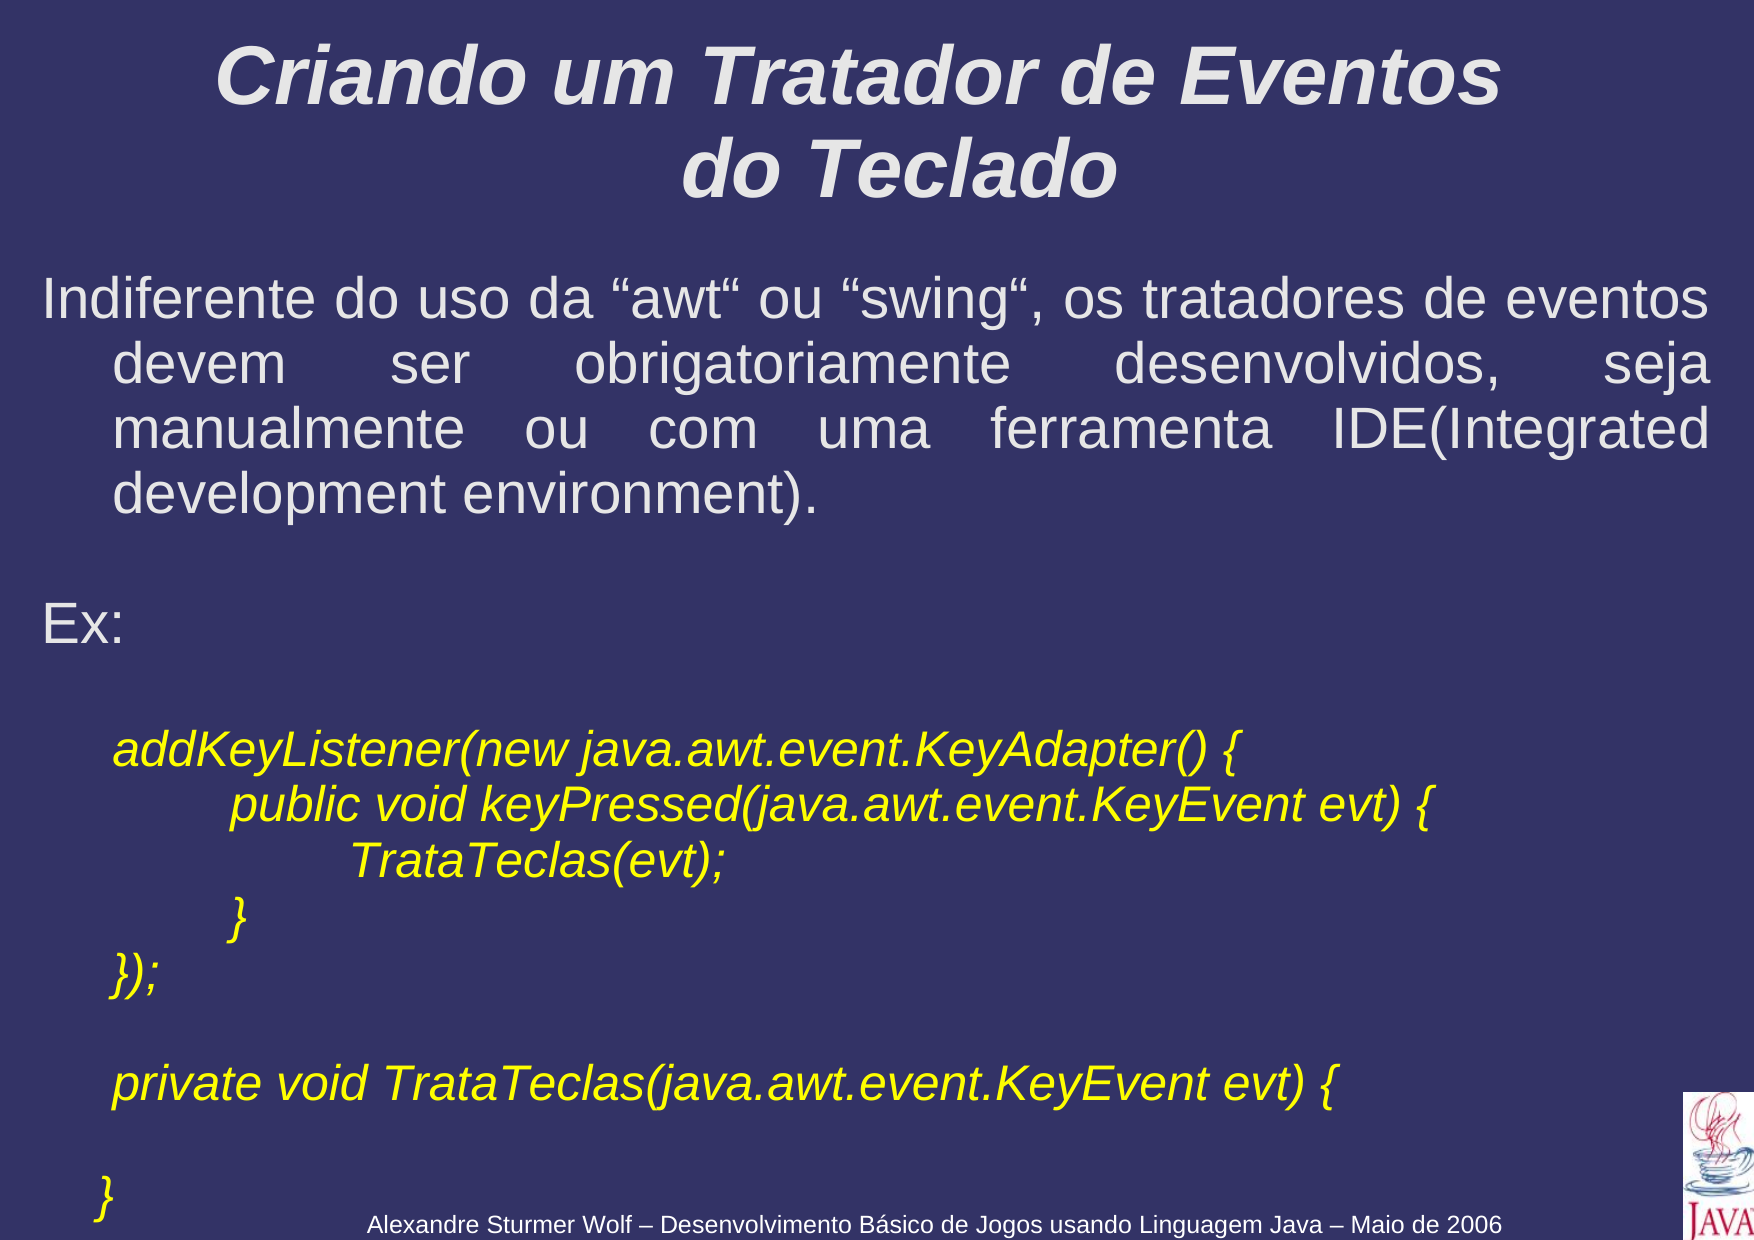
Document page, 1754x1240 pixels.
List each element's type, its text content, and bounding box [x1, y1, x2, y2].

title Criando um Tratador de Eventos do Teclado [29, 19, 1713, 227]
list Indiferente do uso da “awt“ ou “swing“, os tratadores de eventos devem ser obrigatoriamente desenvolvidos, seja manualmente ou com uma ferramenta IDE(Integrated development environment). Ex: addKeyListener(new java.awt.event.KeyAdapter() { public void keyPressed(java.awt.event.KeyEvent evt) { TrataTeclas(evt); } }); private void TrataTeclas(java.awt.event.KeyEvent evt) { } [29, 265, 1713, 1223]
picture [1683, 1092, 1754, 1240]
